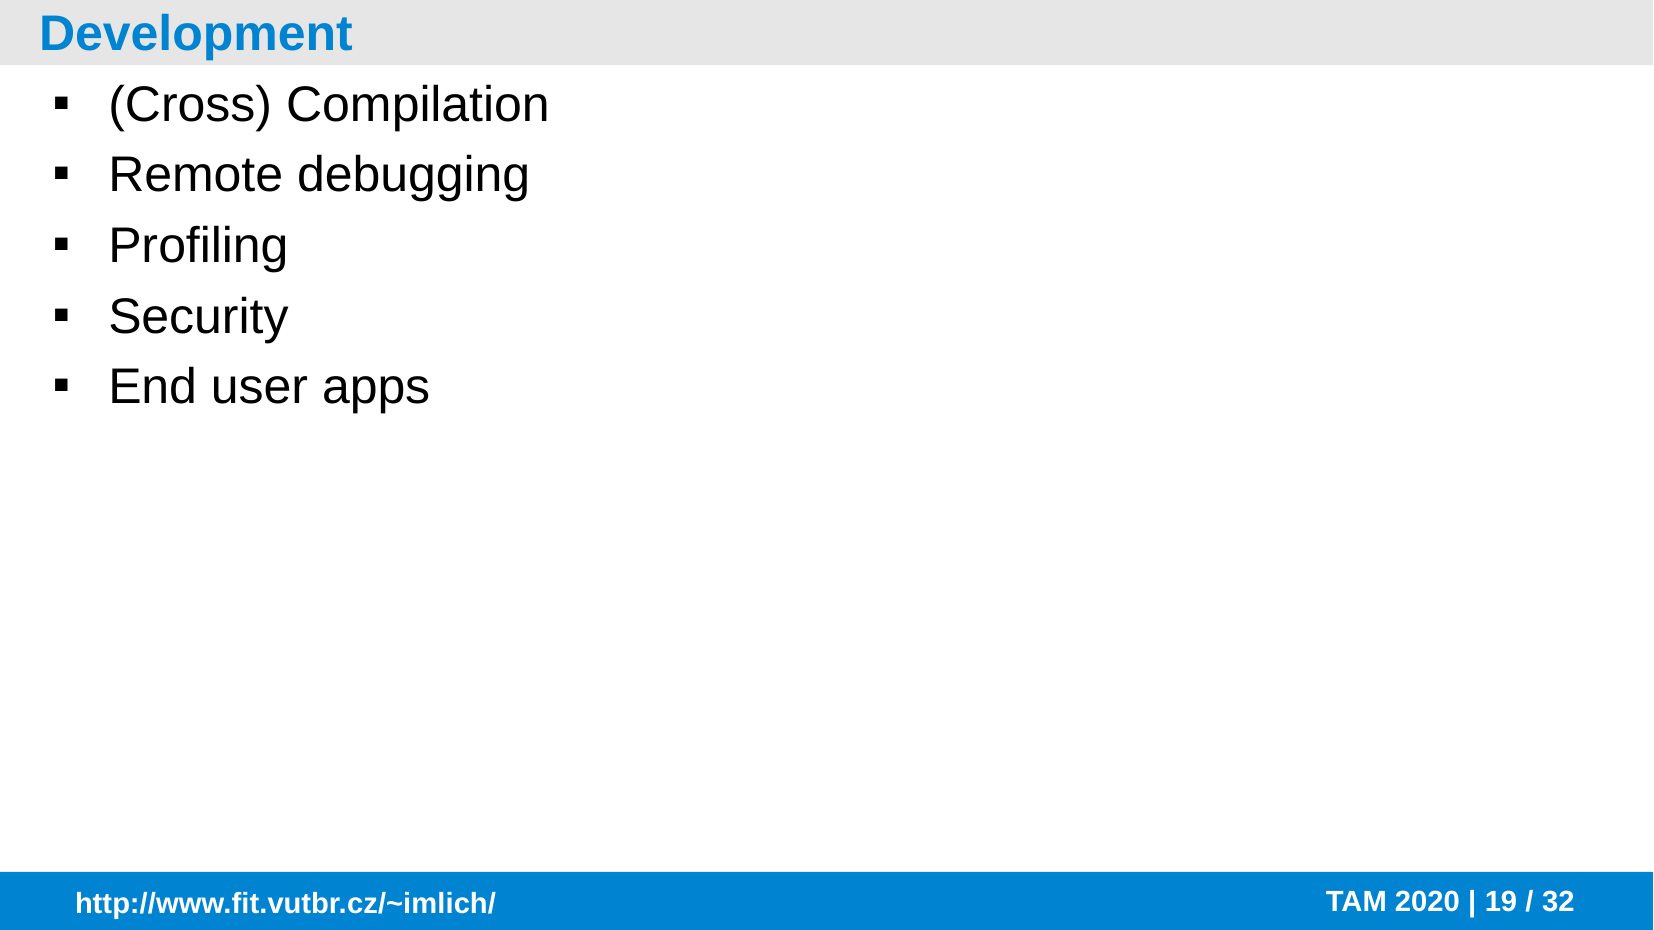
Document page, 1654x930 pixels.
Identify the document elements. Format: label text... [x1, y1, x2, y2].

list (Cross) Compilation Remote debugging Profiling Security End user apps [37, 75, 1612, 863]
title Development [39, 4, 1614, 61]
